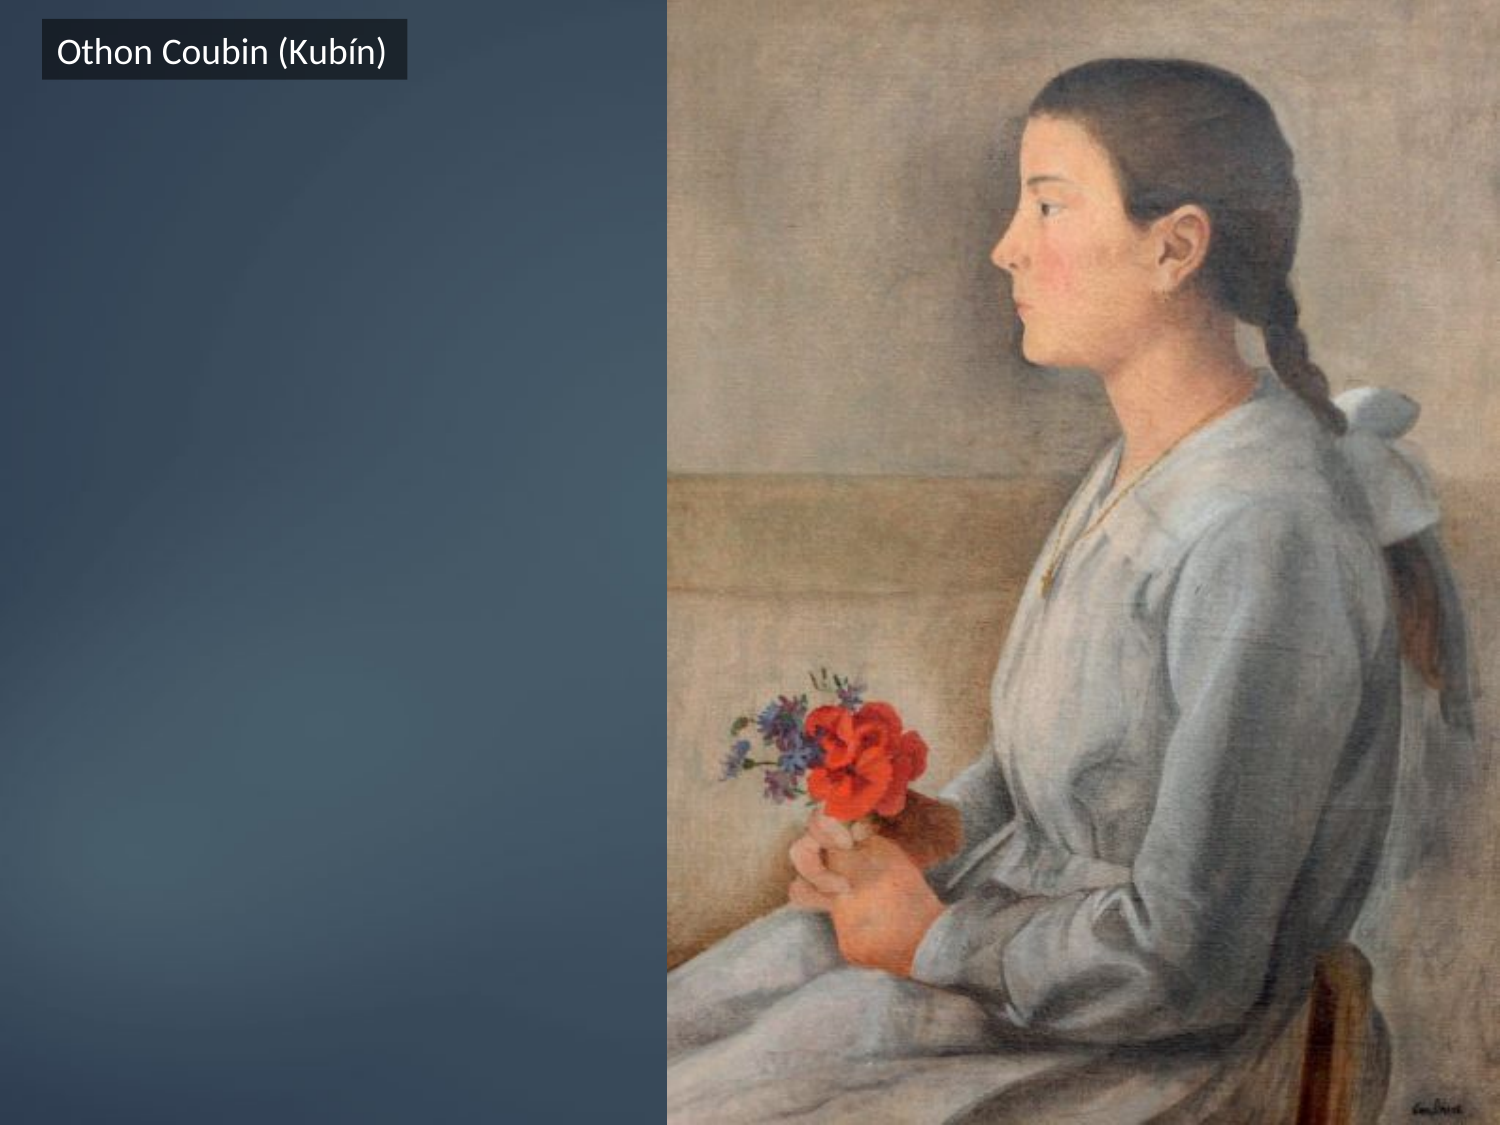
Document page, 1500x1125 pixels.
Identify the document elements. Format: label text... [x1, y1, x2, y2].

text_box Othon Coubin (Kubín) [42, 18, 467, 80]
picture [0, 0, 1500, 1125]
